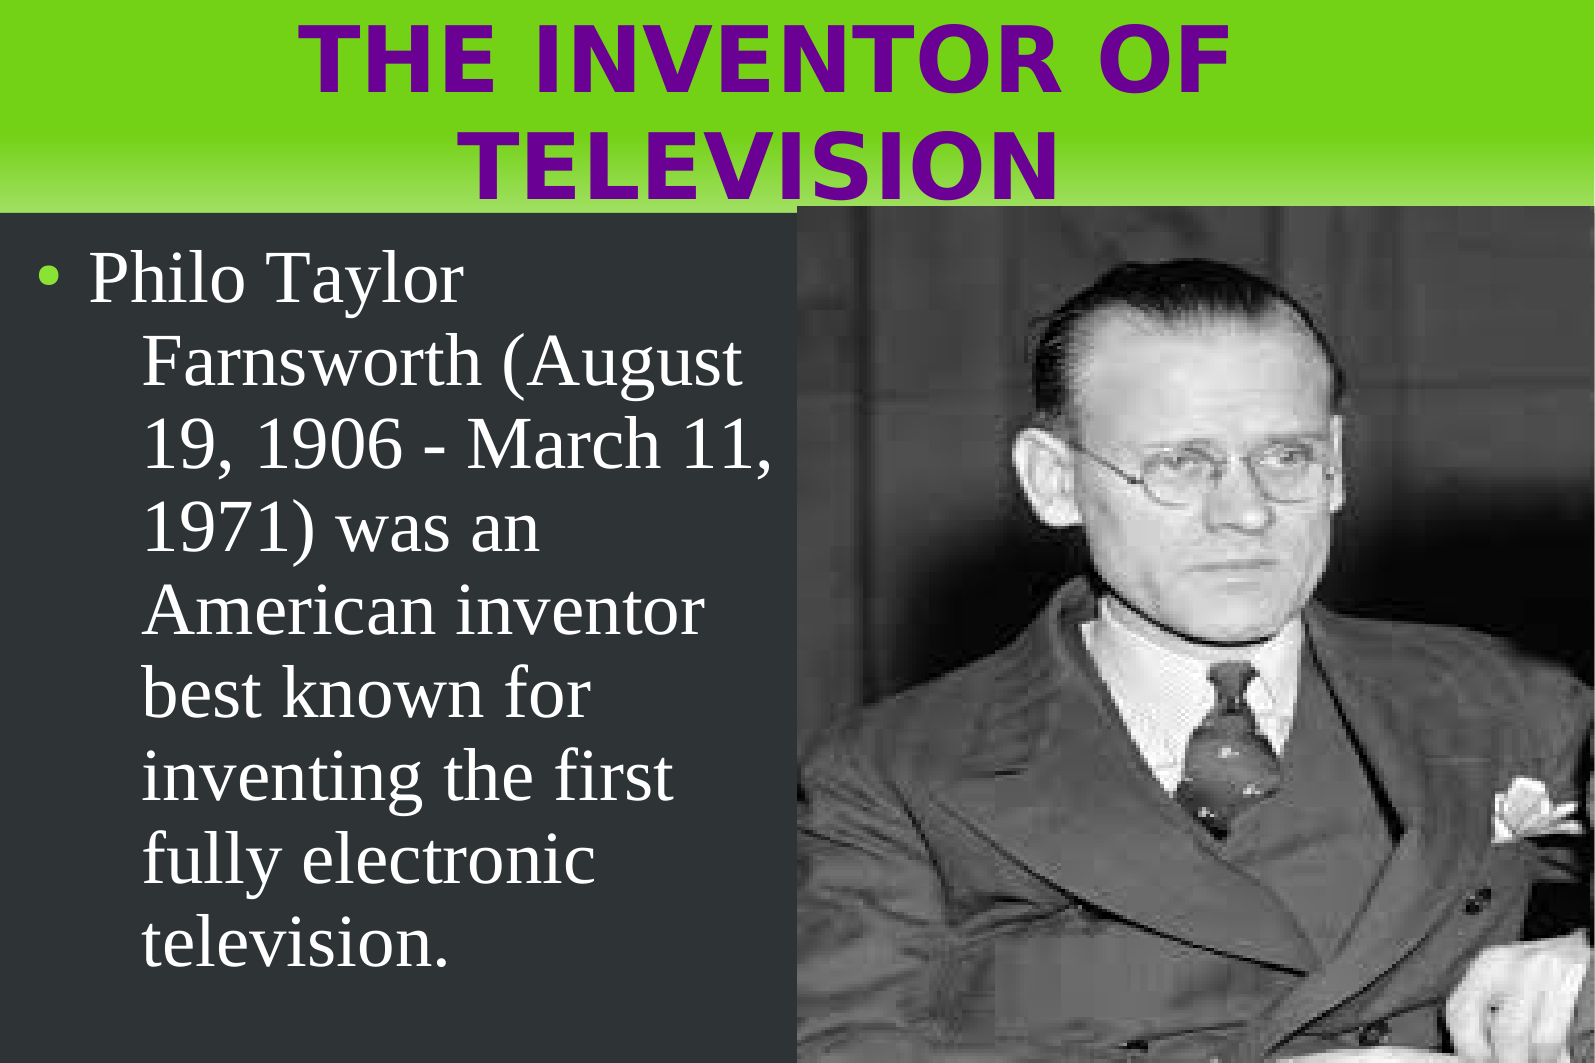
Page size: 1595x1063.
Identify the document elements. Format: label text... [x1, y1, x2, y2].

title THE INVENTOR OF TELEVISION [74, 6, 1510, 221]
picture [0, 0, 1595, 1063]
list Philo Taylor Farnsworth (August 19, 1906 - March 11, 1971) was an American inventor best known for inventing the first fully electronic television. [0, 236, 780, 1054]
